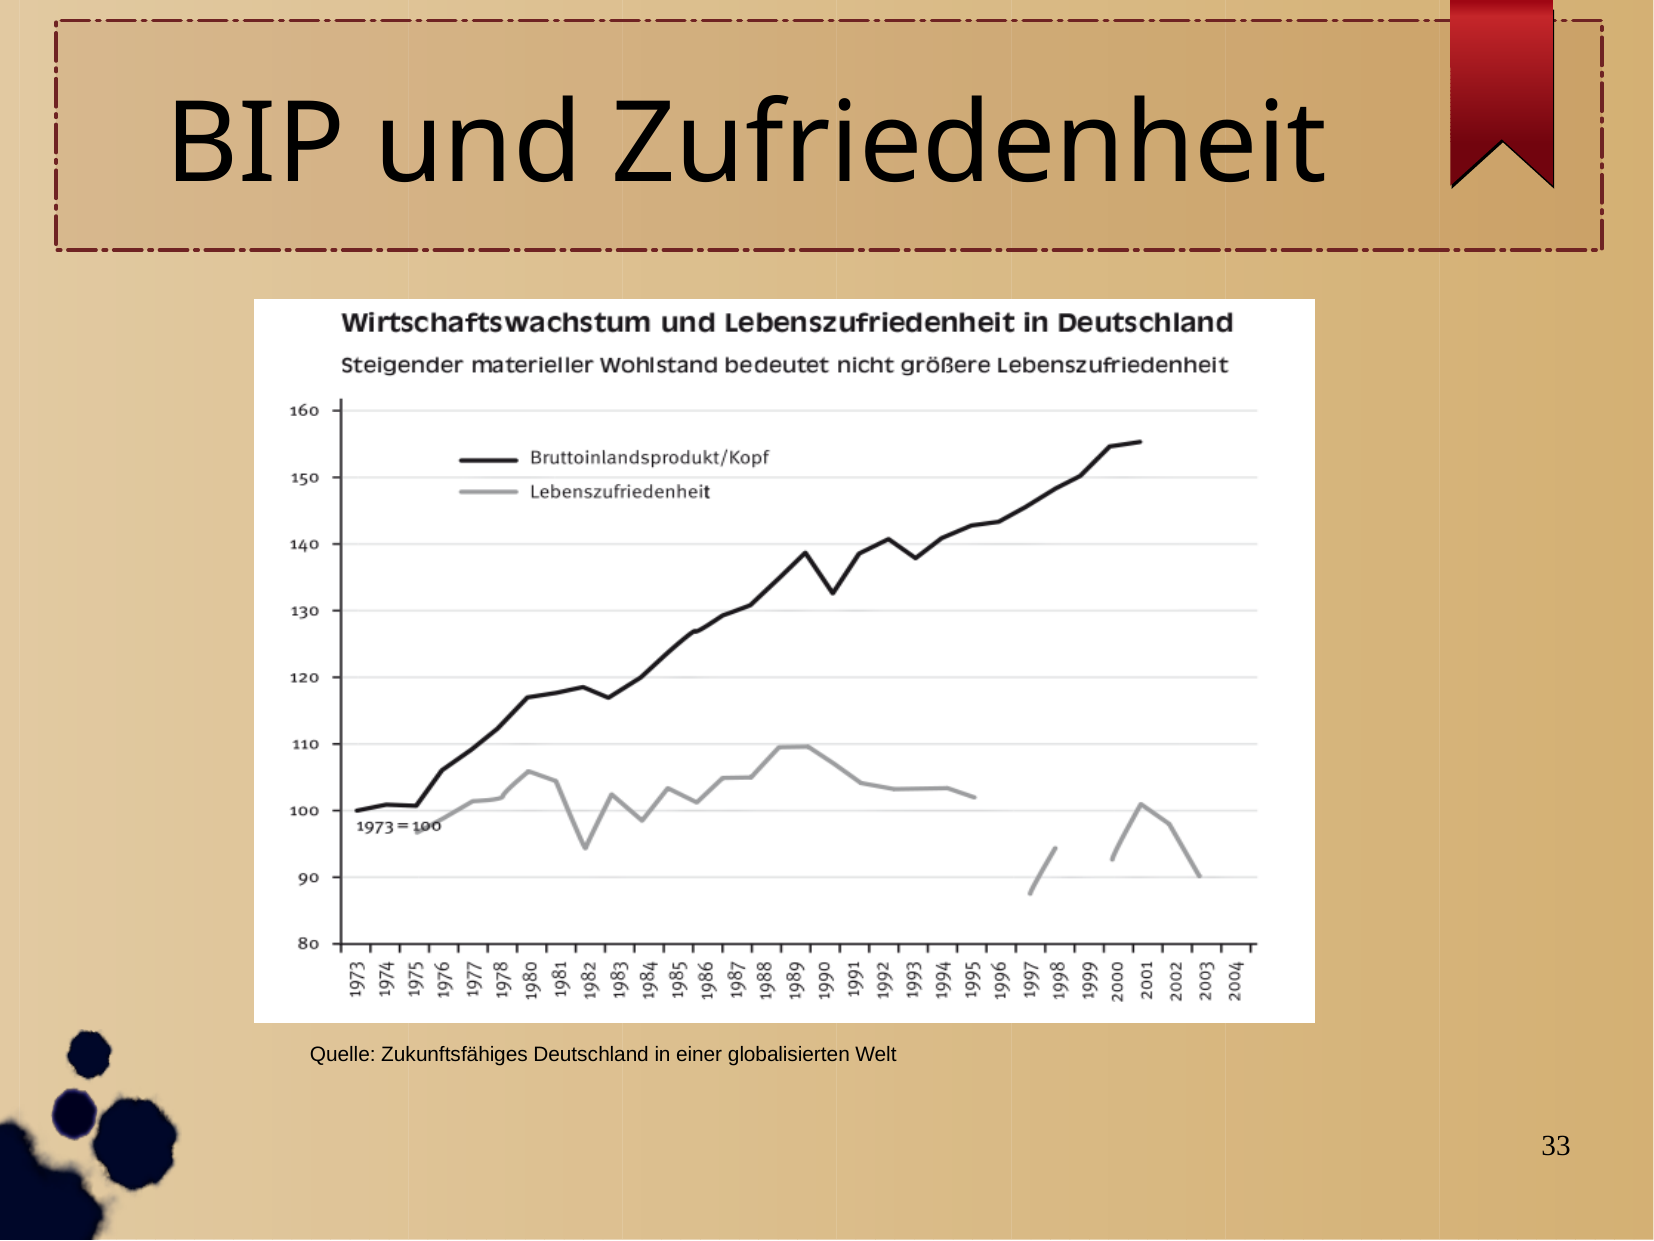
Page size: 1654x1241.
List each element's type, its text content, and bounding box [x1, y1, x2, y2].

picture [254, 299, 1315, 1023]
title BIP und Zufriedenheit [82, 47, 1412, 229]
text_box Quelle: Zukunftsfähiges Deutschland in einer globalisierten Welt [295, 1033, 1536, 1072]
